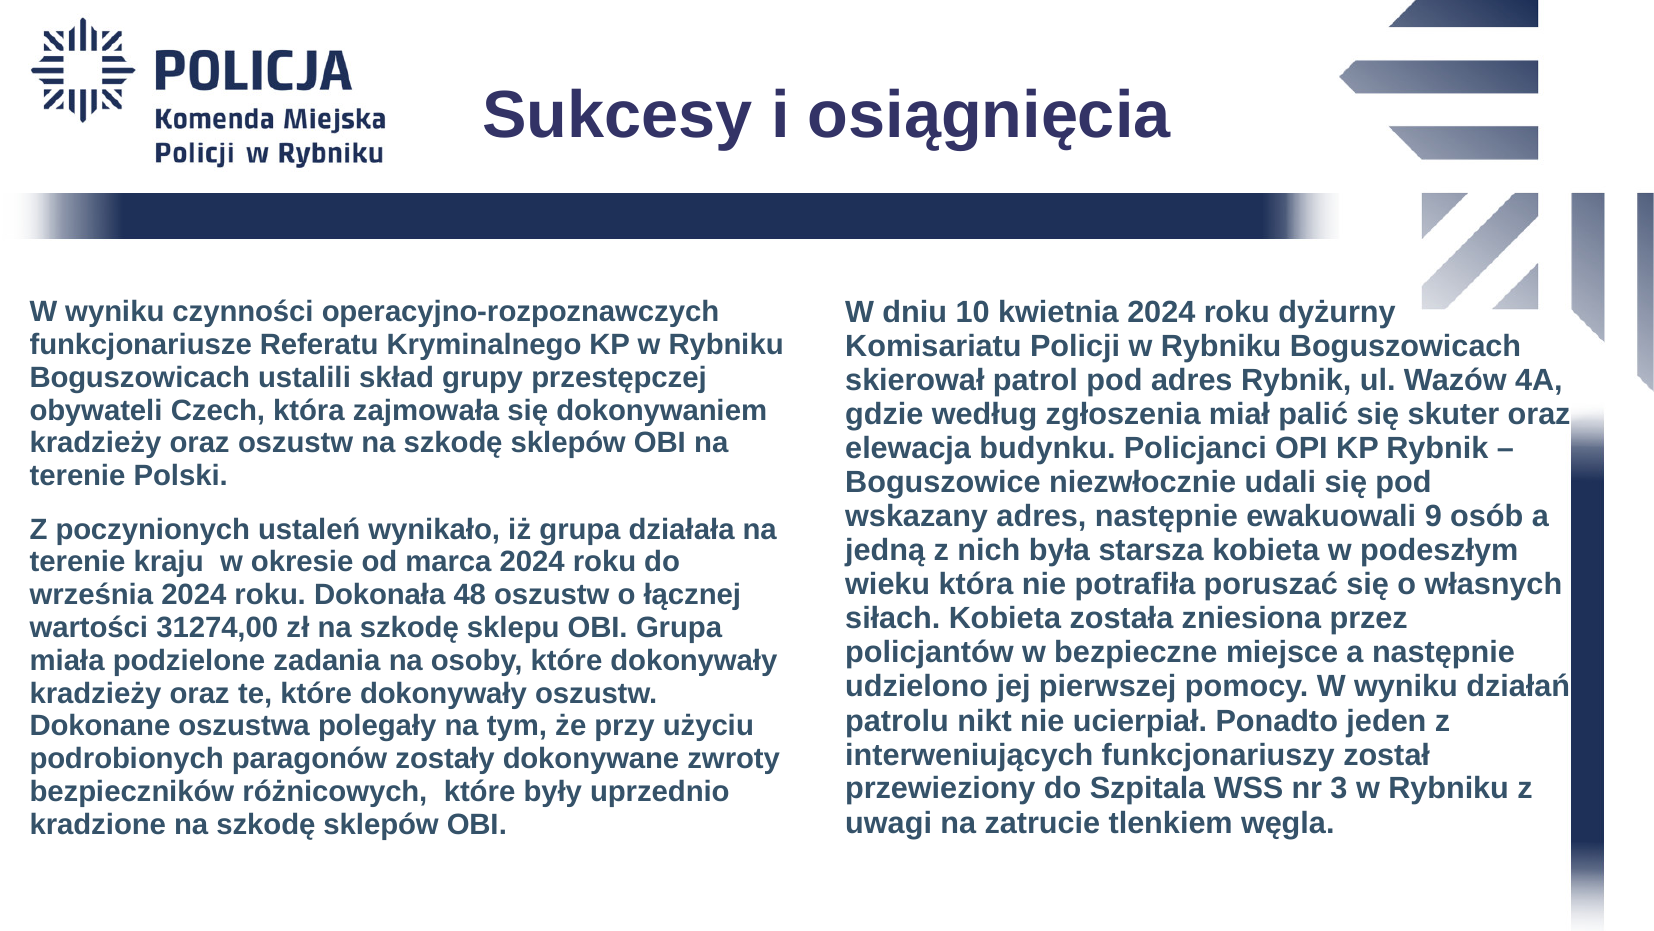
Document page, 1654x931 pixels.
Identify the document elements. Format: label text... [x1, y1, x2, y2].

list W dniu 10 kwietnia 2024 roku dyżurny Komisariatu Policji w Rybniku Boguszowicach skierował patrol pod adres Rybnik, ul. Wazów 4A, gdzie według zgłoszenia miał palić się skuter oraz elewacja budynku. Policjanci OPI KP Rybnik – Boguszowice niezwłocznie udali się pod wskazany adres, następnie ewakuowali 9 osób a jedną z nich była starsza kobieta w podeszłym wieku która nie potrafiła poruszać się o własnych siłach. Kobieta została zniesiona przez policjantów w bezpieczne miejsce a następnie udzielono jej pierwszej pomocy. W wyniku działań patrolu nikt nie ucierpiał. Ponadto jeden z interweniujących funkcjonariuszy został przewieziony do Szpitala WSS nr 3 w Rybniku z uwagi na zatrucie tlenkiem węgla. [845, 295, 1572, 865]
list W wyniku czynności operacyjno-rozpoznawczych funkcjonariusze Referatu Kryminalnego KP w Rybniku Boguszowicach ustalili skład grupy przestępczej obywateli Czech, która zajmowała się dokonywaniem kradzieży oraz oszustw na szkodę sklepów OBI na terenie Polski. Z poczynionych ustaleń wynikało, iż grupa działała na terenie kraju w okresie od marca 2024 roku do września 2024 roku. Dokonała 48 oszustw o łącznej wartości 31274,00 zł na szkodę sklepu OBI. Grupa miała podzielone zadania na osoby, które dokonywały kradzieży oraz te, które dokonywały oszustw. Dokonane oszustwa polegały na tym, że przy użyciu podrobionych paragonów zostały dokonywane zwroty bezpieczników różnicowych, które były uprzednio kradzione na szkodę sklepów OBI. [29, 295, 786, 865]
title Sukcesy i osiągnięcia [82, 37, 1571, 193]
picture [0, 0, 1654, 931]
